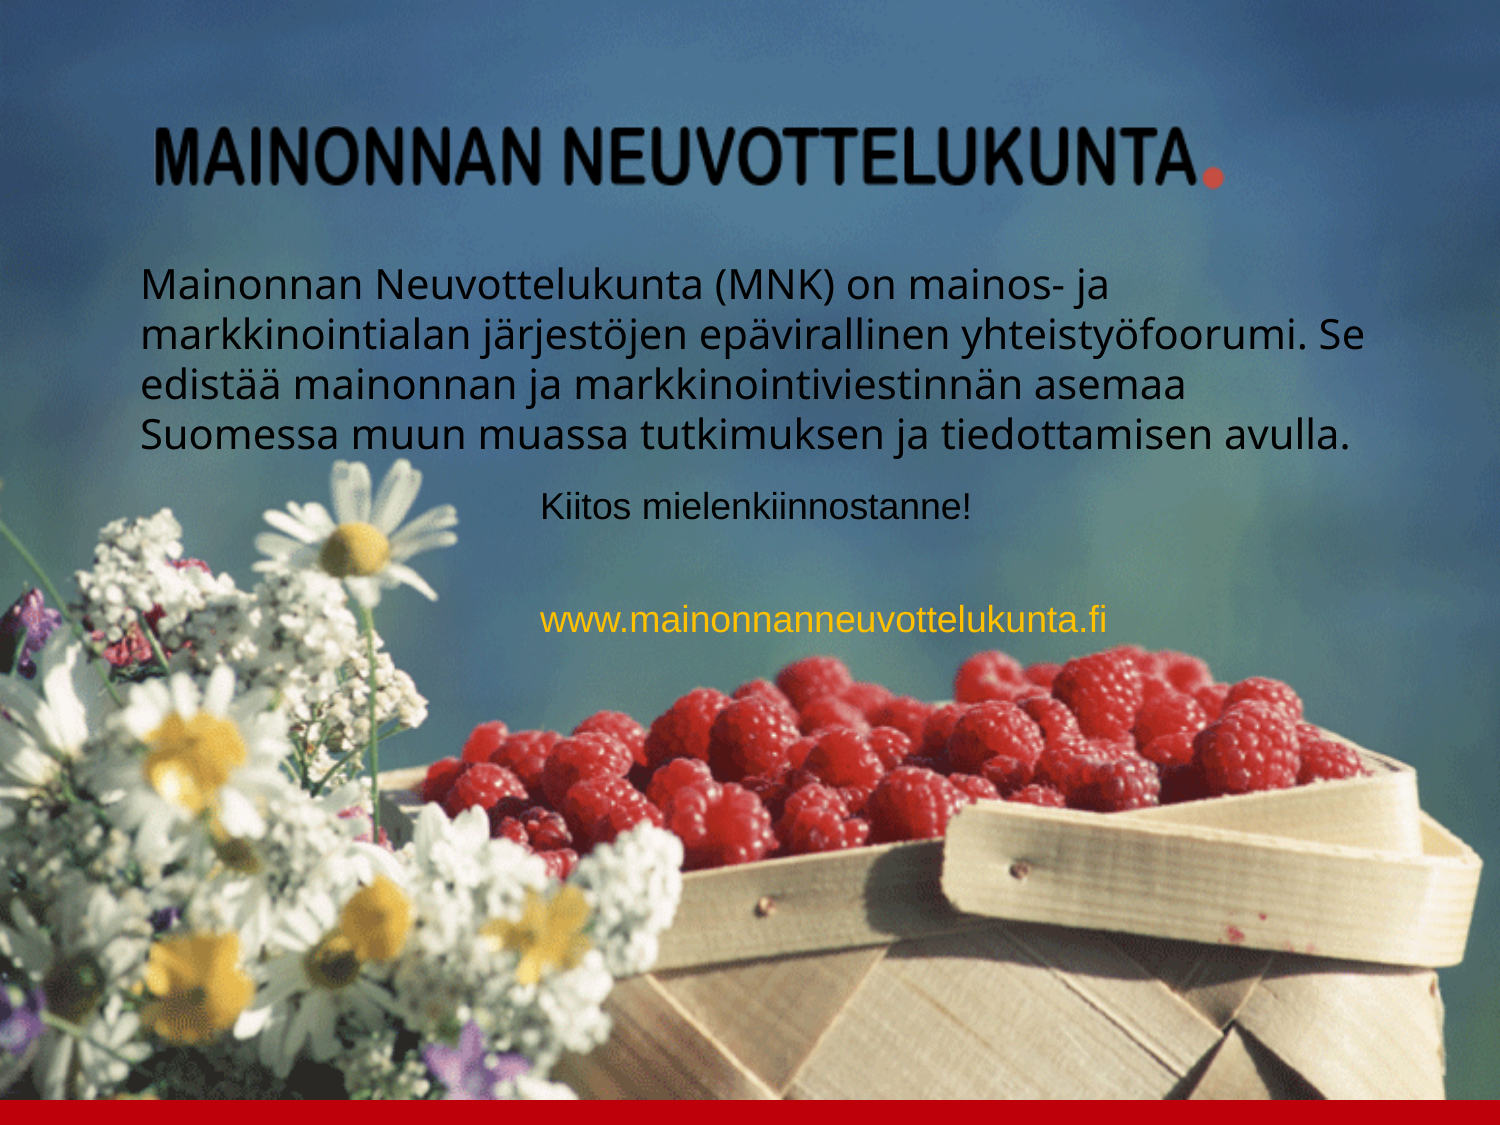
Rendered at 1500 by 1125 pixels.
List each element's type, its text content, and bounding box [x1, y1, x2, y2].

text_box Kiitos mielenkiinnostanne! [525, 475, 987, 535]
picture [0, 0, 1500, 1101]
text_box www.mainonnanneuvottelukunta.fi [525, 587, 1130, 649]
title Mainonnan Neuvottelukunta (MNK) on mainos- ja markkinointialan järjestöjen epävirallinen yhteistyöfoorumi. Se edistää mainonnan ja markkinointiviestinnän asemaa Suomessa muun muassa tutkimuksen ja tiedottamisen avulla. [125, 249, 1401, 492]
